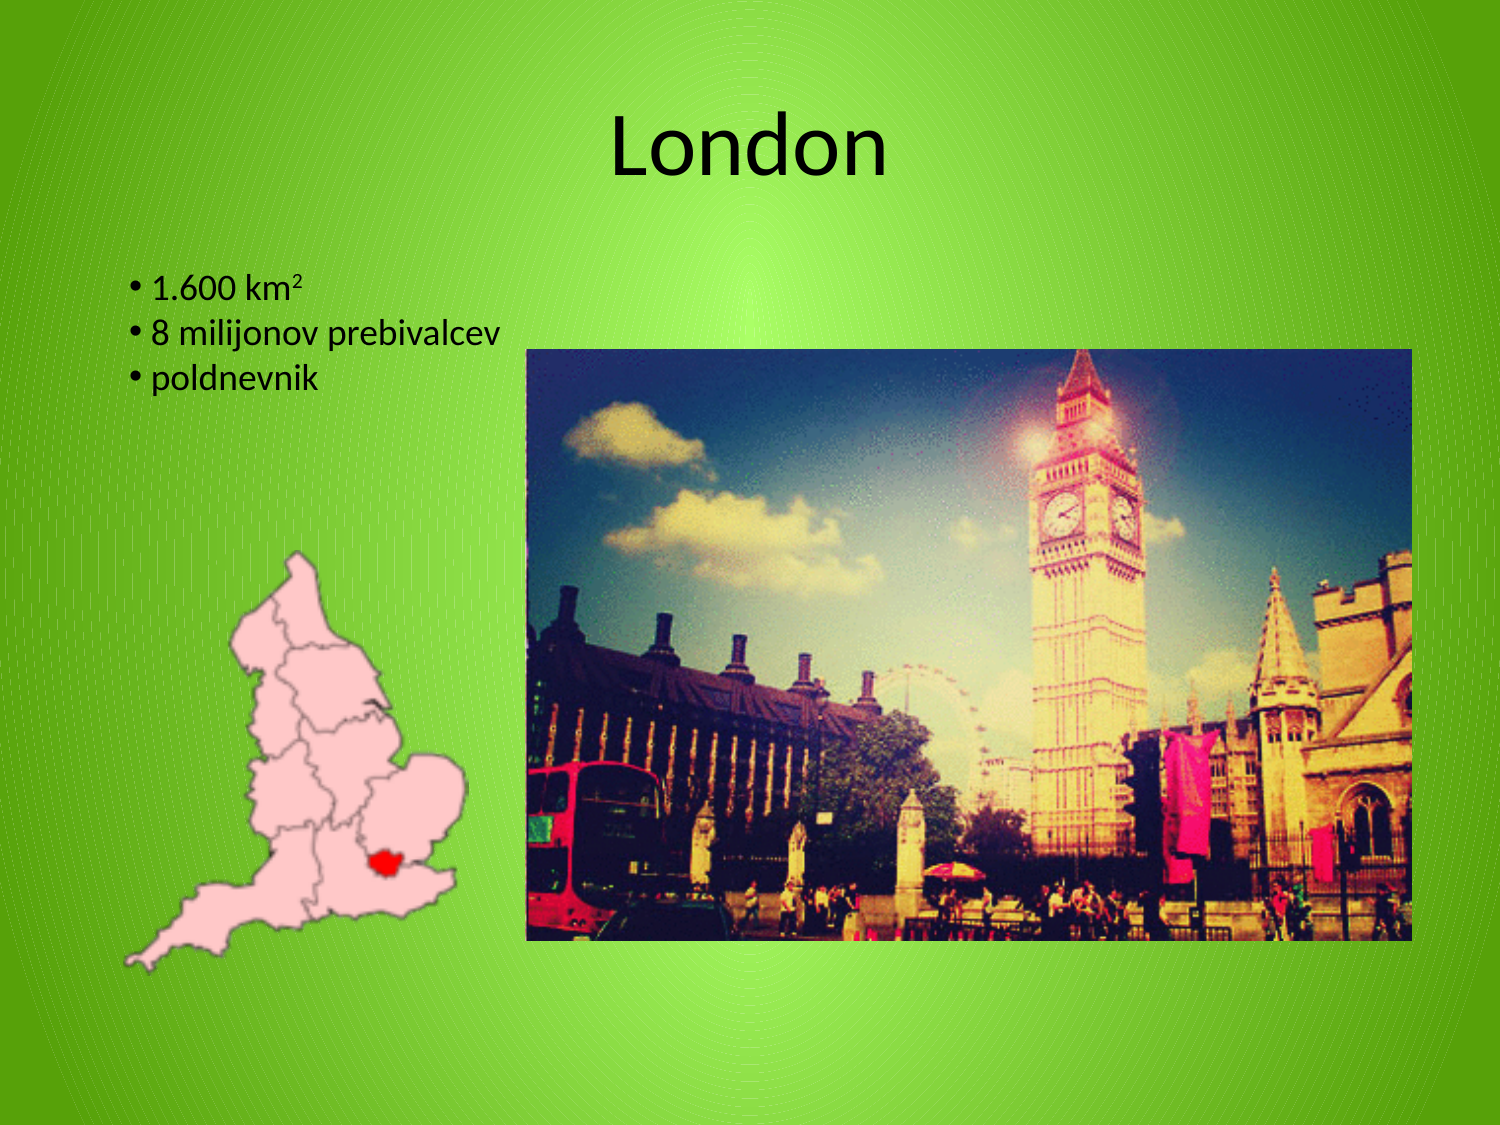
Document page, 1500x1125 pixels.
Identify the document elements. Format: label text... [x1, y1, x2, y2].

text_box 1.600 km2 8 milijonov prebivalcev poldnevnik [114, 255, 516, 406]
title London [75, 45, 1425, 233]
picture [525, 349, 1412, 941]
picture [123, 550, 469, 976]
